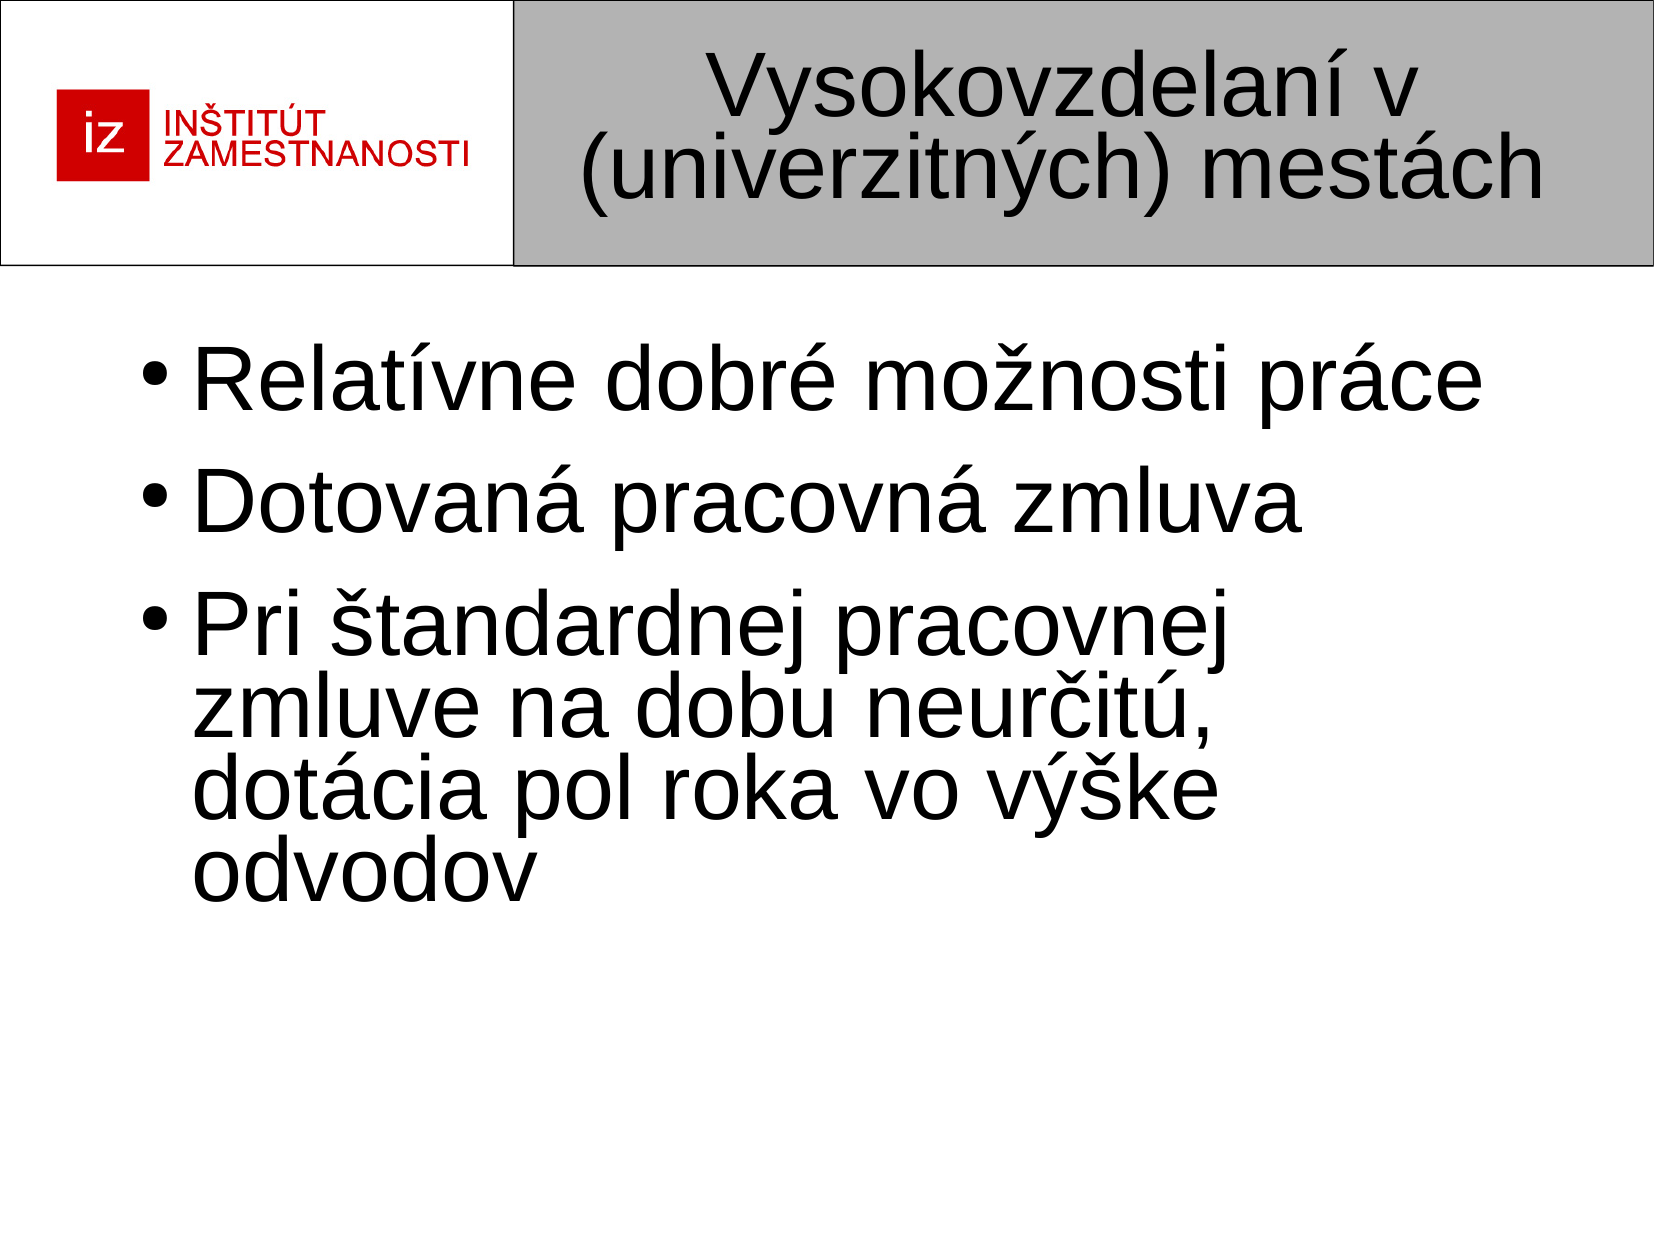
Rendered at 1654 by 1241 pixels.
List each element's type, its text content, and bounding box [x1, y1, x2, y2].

picture [5, 8, 512, 257]
title Vysokovzdelaní v (univerzitných) mestách [561, 37, 1565, 229]
list Relatívne dobré možnosti práce Dotovaná pracovná zmluva Pri štandardnej pracovnej zmluve na dobu neurčitú, dotácia pol roka vo výške odvodov [121, 344, 1533, 1112]
